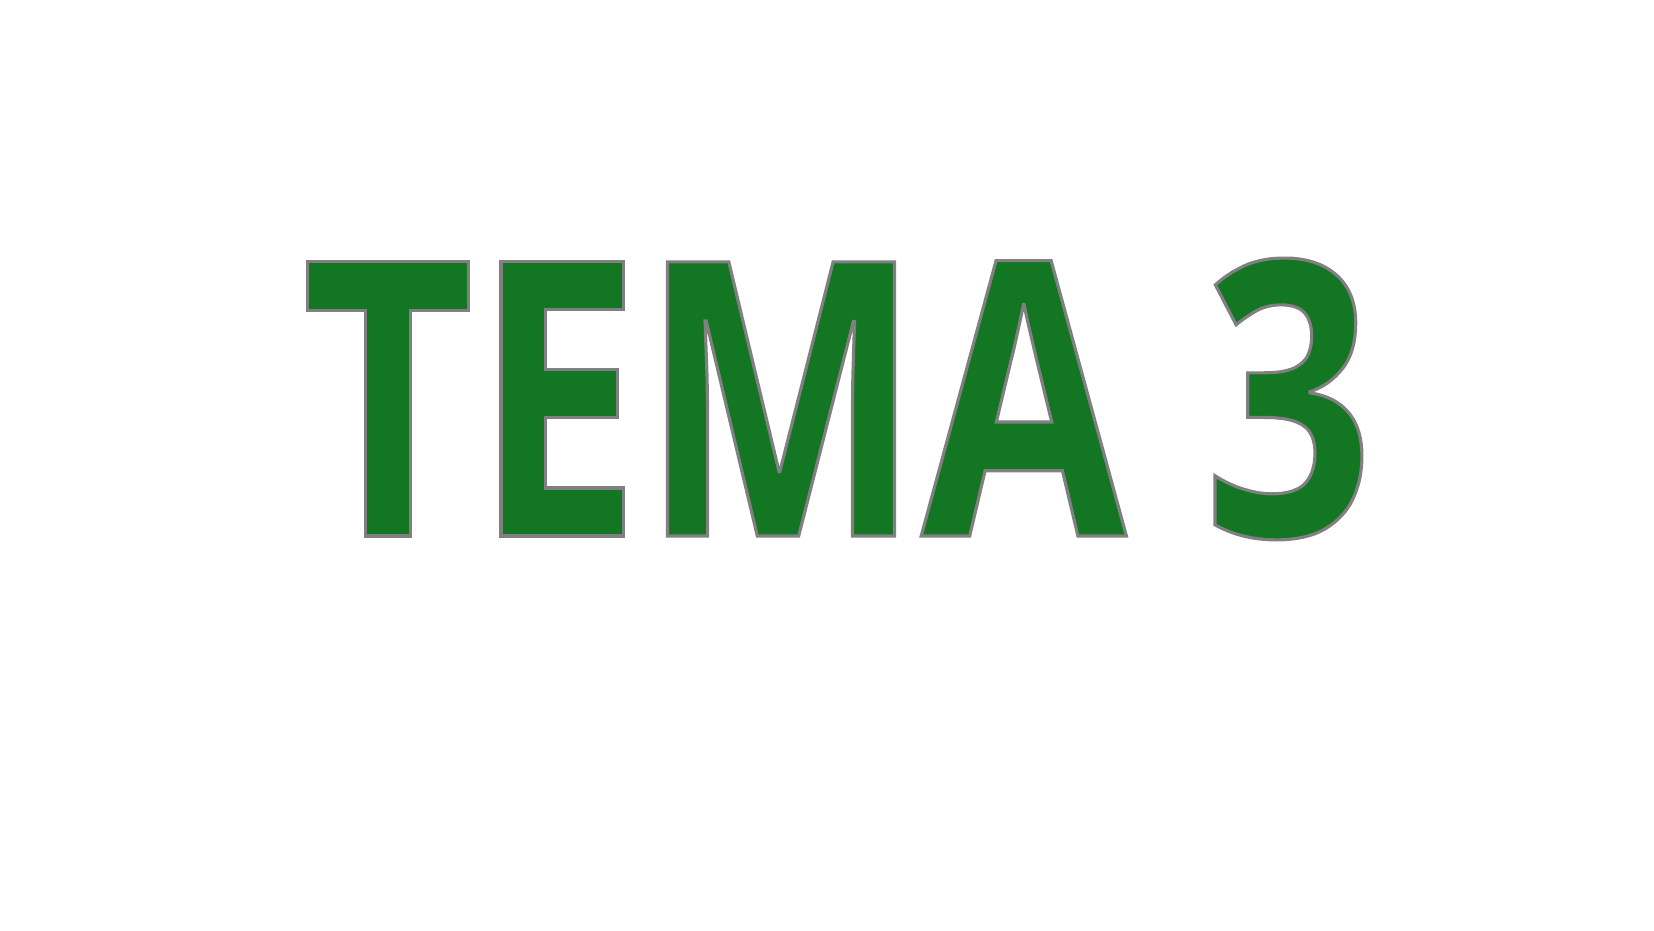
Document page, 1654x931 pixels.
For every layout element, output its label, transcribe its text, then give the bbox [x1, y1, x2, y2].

text_box TEMA 3 [500, 261, 624, 537]
text_box TEMA 3 [667, 261, 895, 537]
text_box TEMA 3 [921, 260, 1127, 537]
text_box TEMA 3 [1215, 258, 1362, 540]
text_box TEMA 3 [307, 261, 469, 537]
